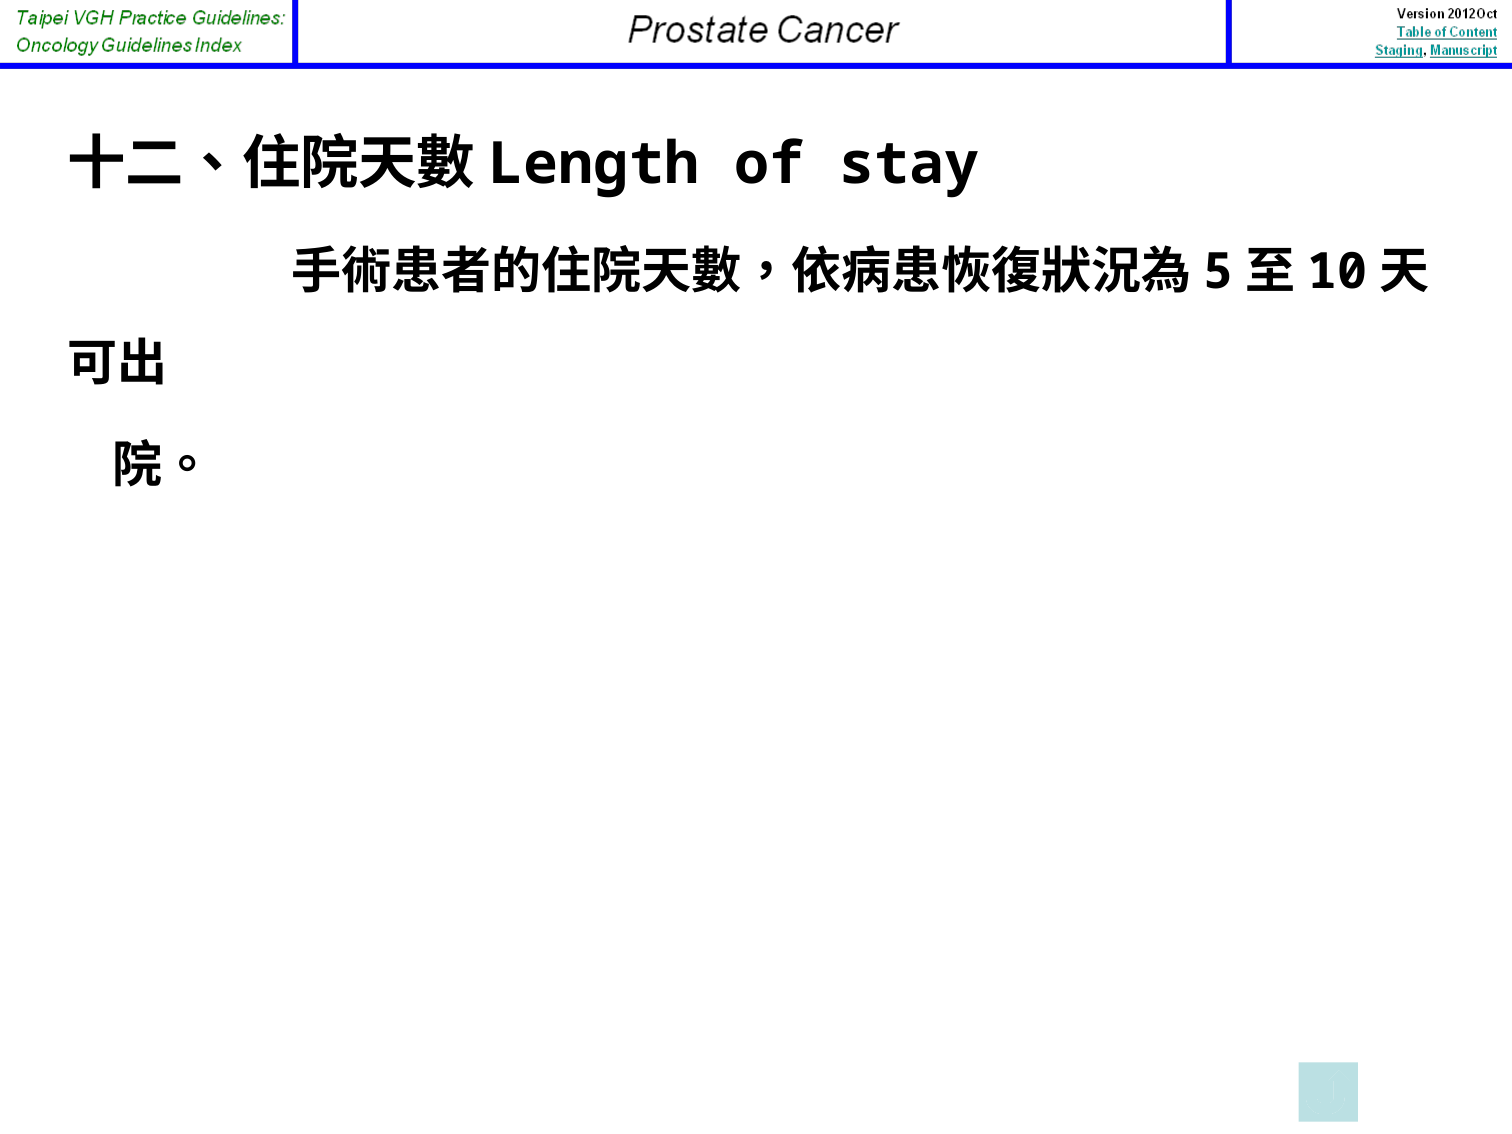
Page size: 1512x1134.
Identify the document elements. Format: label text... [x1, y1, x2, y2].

subtitle 十二、住院天數Length of stay 手術患者的住院天數，依病患恢復狀況為5至10天可出 院。 [52, 82, 1477, 426]
